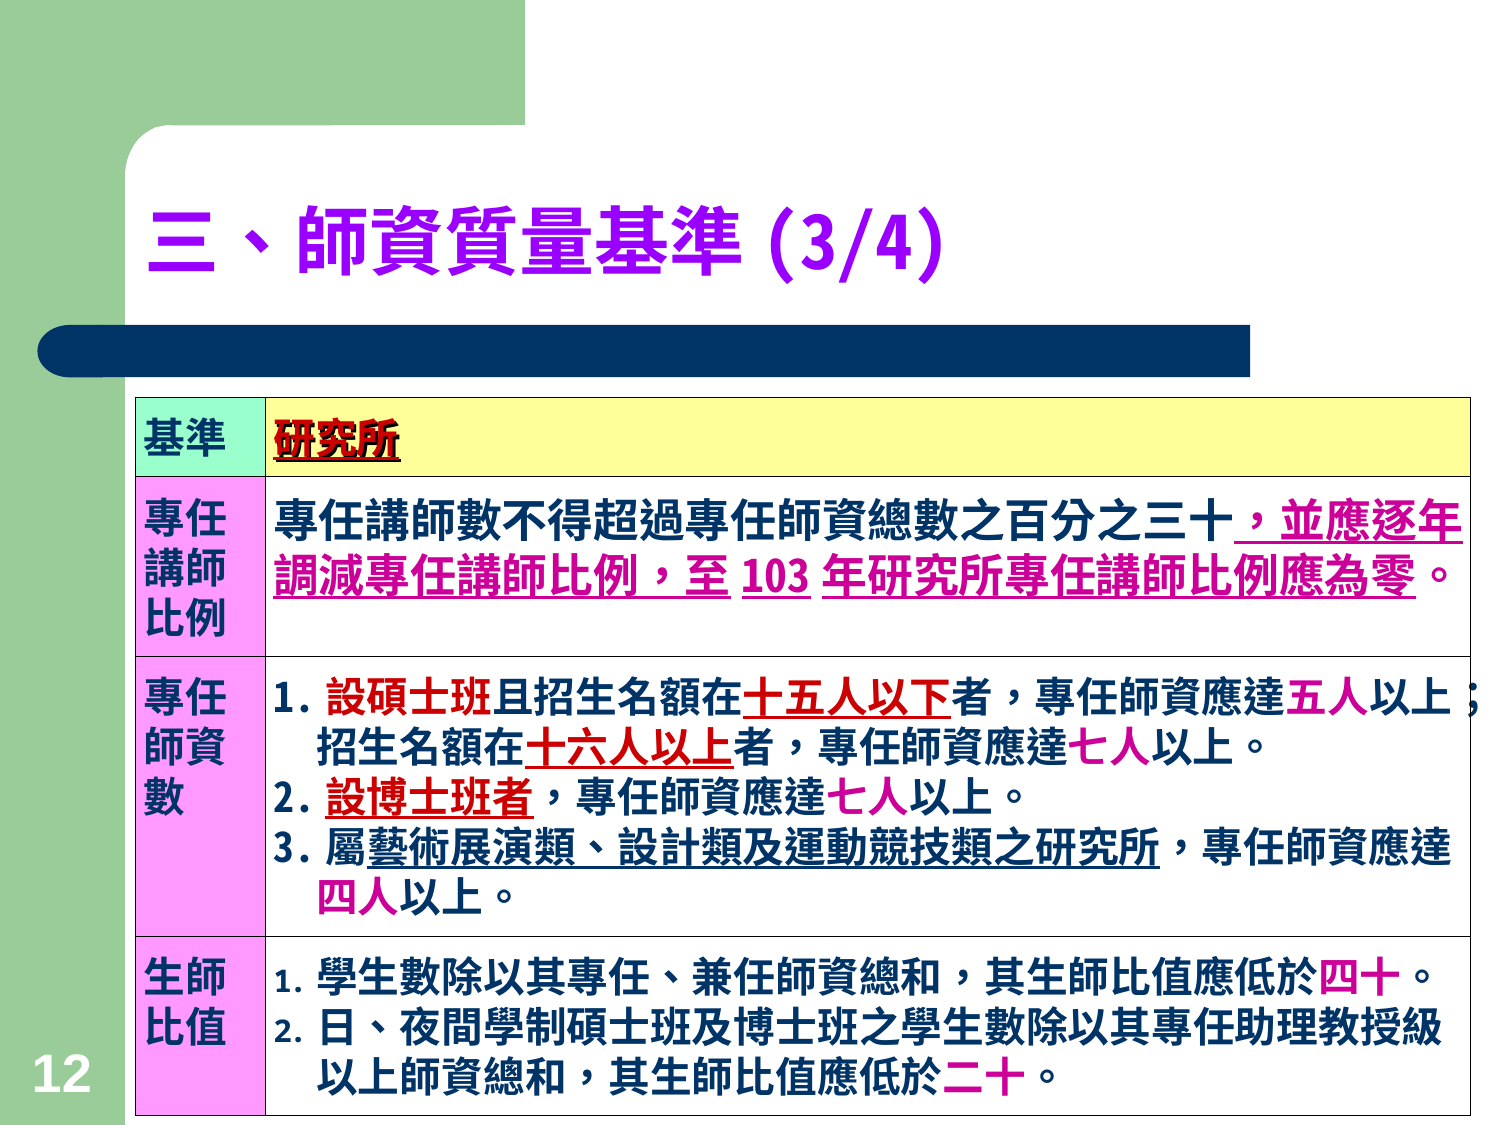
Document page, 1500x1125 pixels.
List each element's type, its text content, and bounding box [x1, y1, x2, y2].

table_cell 專任講師比例 [136, 477, 265, 656]
table_cell 學生數除以其專任、兼任師資總和，其生師比值應低於四十。 日、夜間學制碩士班及博士班之學生數除以其專任助理教授級以上師資總和，其生師比值應低於二十。 [266, 937, 1470, 1115]
table_cell 生師比值 [136, 937, 265, 1115]
table_header 基準 [136, 398, 265, 476]
title 三、師資質量基準(3/4) [136, 136, 1414, 301]
table_cell 專任師資數 [136, 657, 265, 936]
table_cell 1.設碩士班且招生名額在十五人以下者，專任師資應達五人以上；招生名額在十六人以上者，專任師資應達七人以上。 2.設博士班者，專任師資應達七人以上。 3.屬藝術展演類、設計類及運動競技類之研究所，專任師資應達四人以上。 [266, 657, 1470, 936]
table_header 研究所 [266, 398, 1470, 476]
table_cell 專任講師數不得超過專任師資總數之百分之三十，並應逐年調減專任講師比例，至103年研究所專任講師比例應為零。 [266, 477, 1470, 656]
